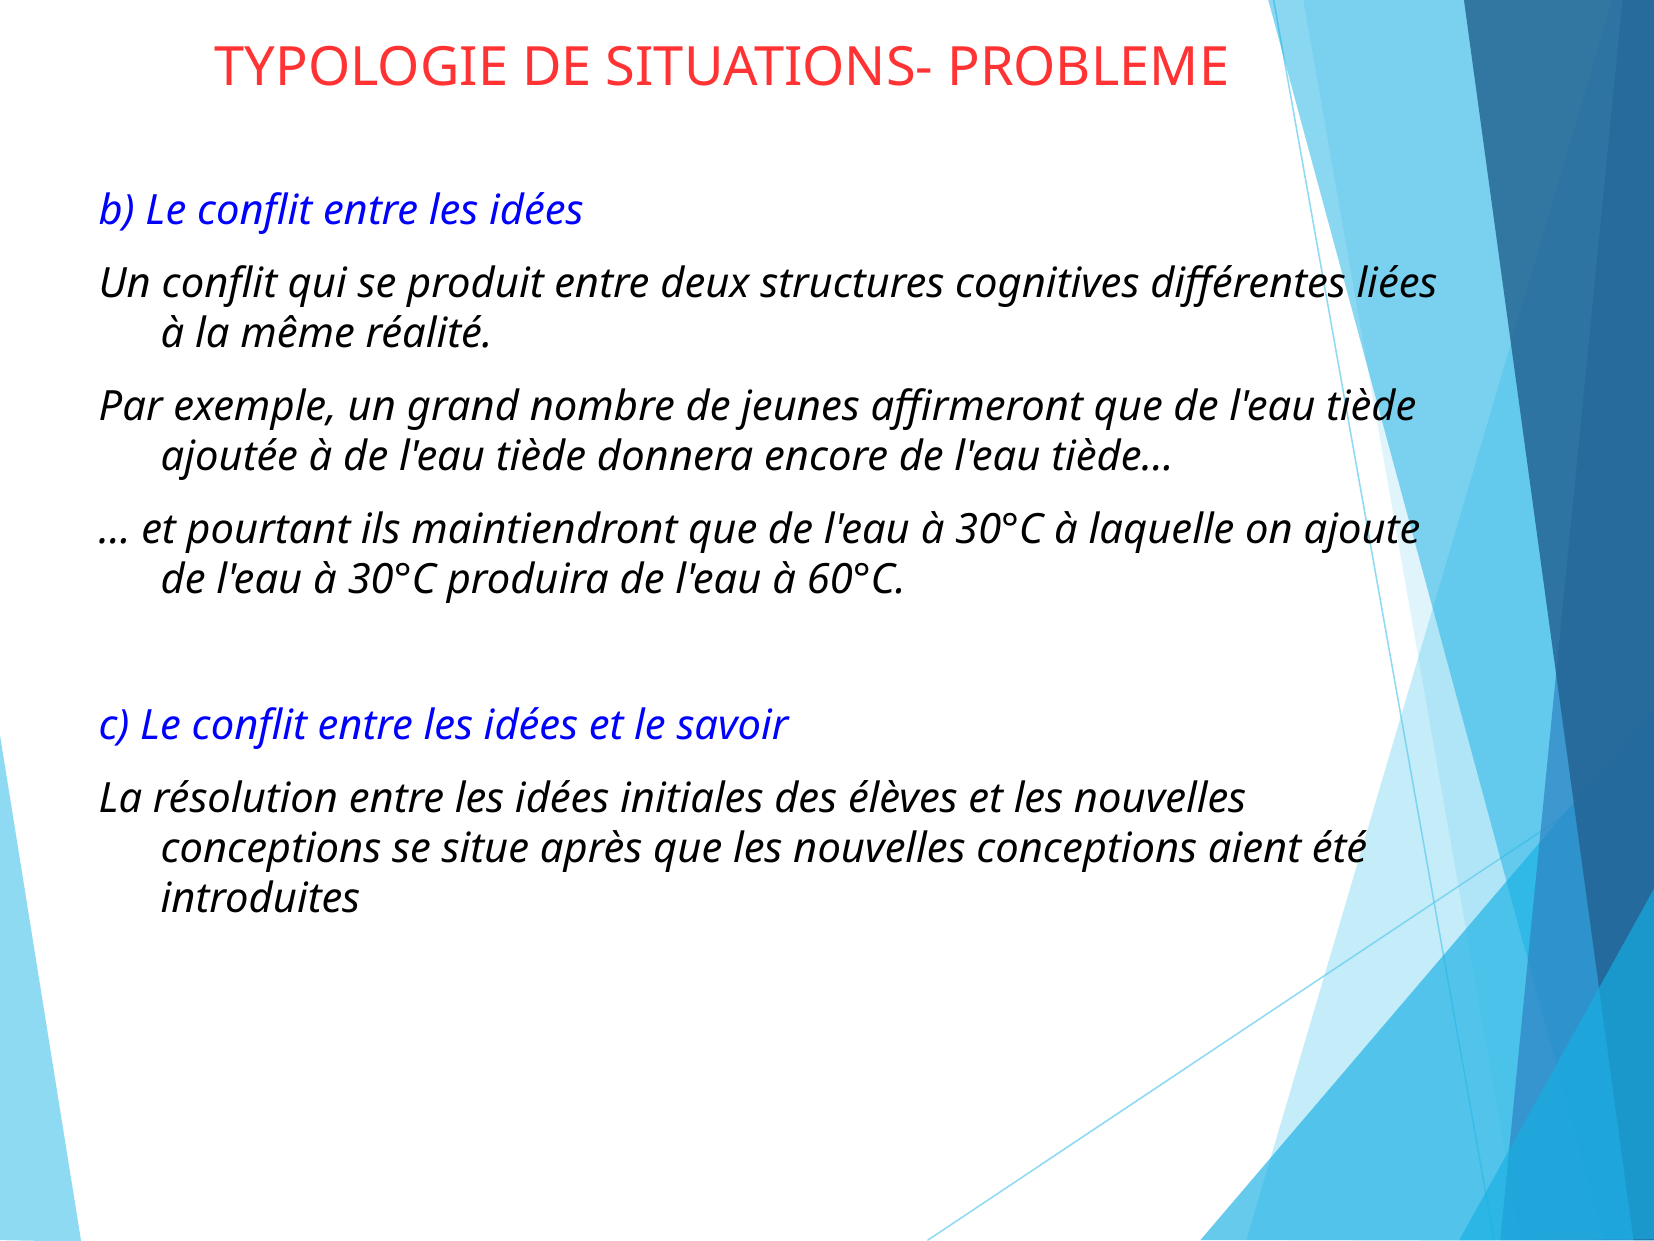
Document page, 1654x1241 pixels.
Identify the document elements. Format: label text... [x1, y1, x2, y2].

list b) Le conflit entre les idées Un conflit qui se produit entre deux structures cognitives différentes liées à la même réalité. Par exemple, un grand nombre de jeunes affirmeront que de l'eau tiède ajoutée à de l'eau tiède donnera encore de l'eau tiède… … et pourtant ils maintiendront que de l'eau à 30°C à laquelle on ajoute de l'eau à 30°C produira de l'eau à 60°C. c) Le conflit entre les idées et le savoir La résolution entre les idées initiales des élèves et les nouvelles conceptions se situe après que les nouvelles conceptions aient été introduites [83, 175, 1465, 957]
title TYPOLOGIE DE SITUATIONS- PROBLEME [0, 23, 1446, 119]
